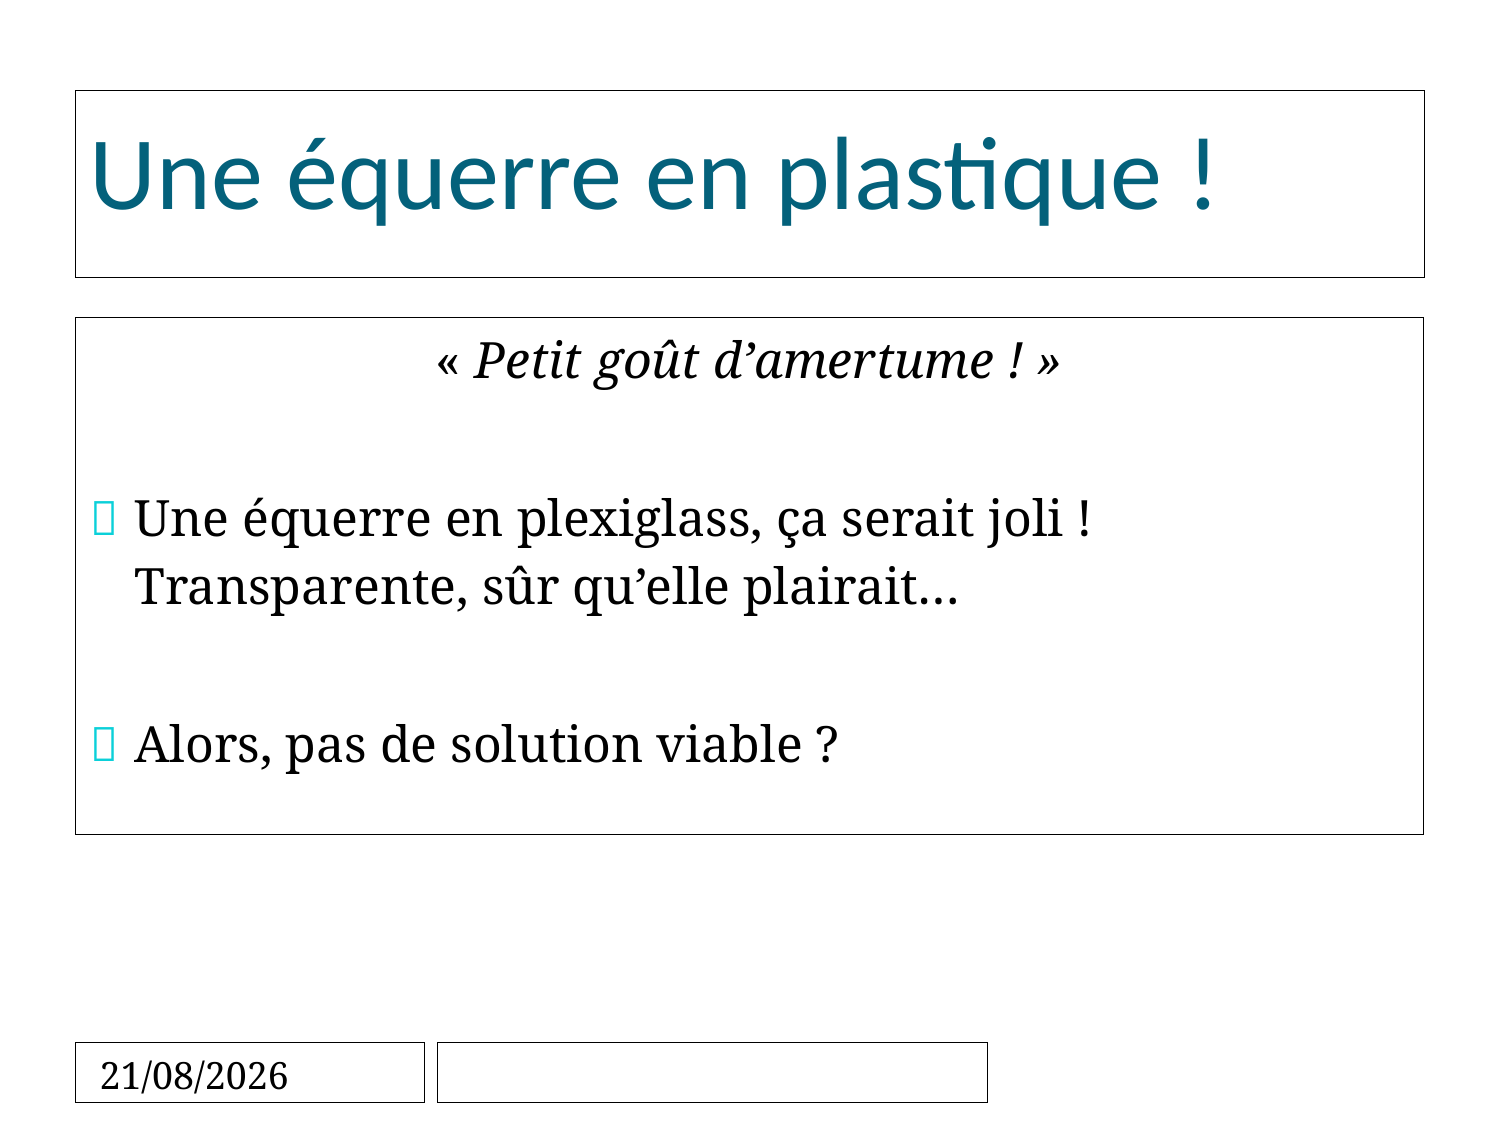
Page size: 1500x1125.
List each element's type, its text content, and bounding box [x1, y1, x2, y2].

text_box « Petit goût d’amertume ! » Une équerre en plexiglass, ça serait joli ! Transparente, sûr qu’elle plairait… Alors, pas de solution viable ? [75, 317, 1424, 835]
title Une équerre en plastique ! [75, 90, 1425, 278]
